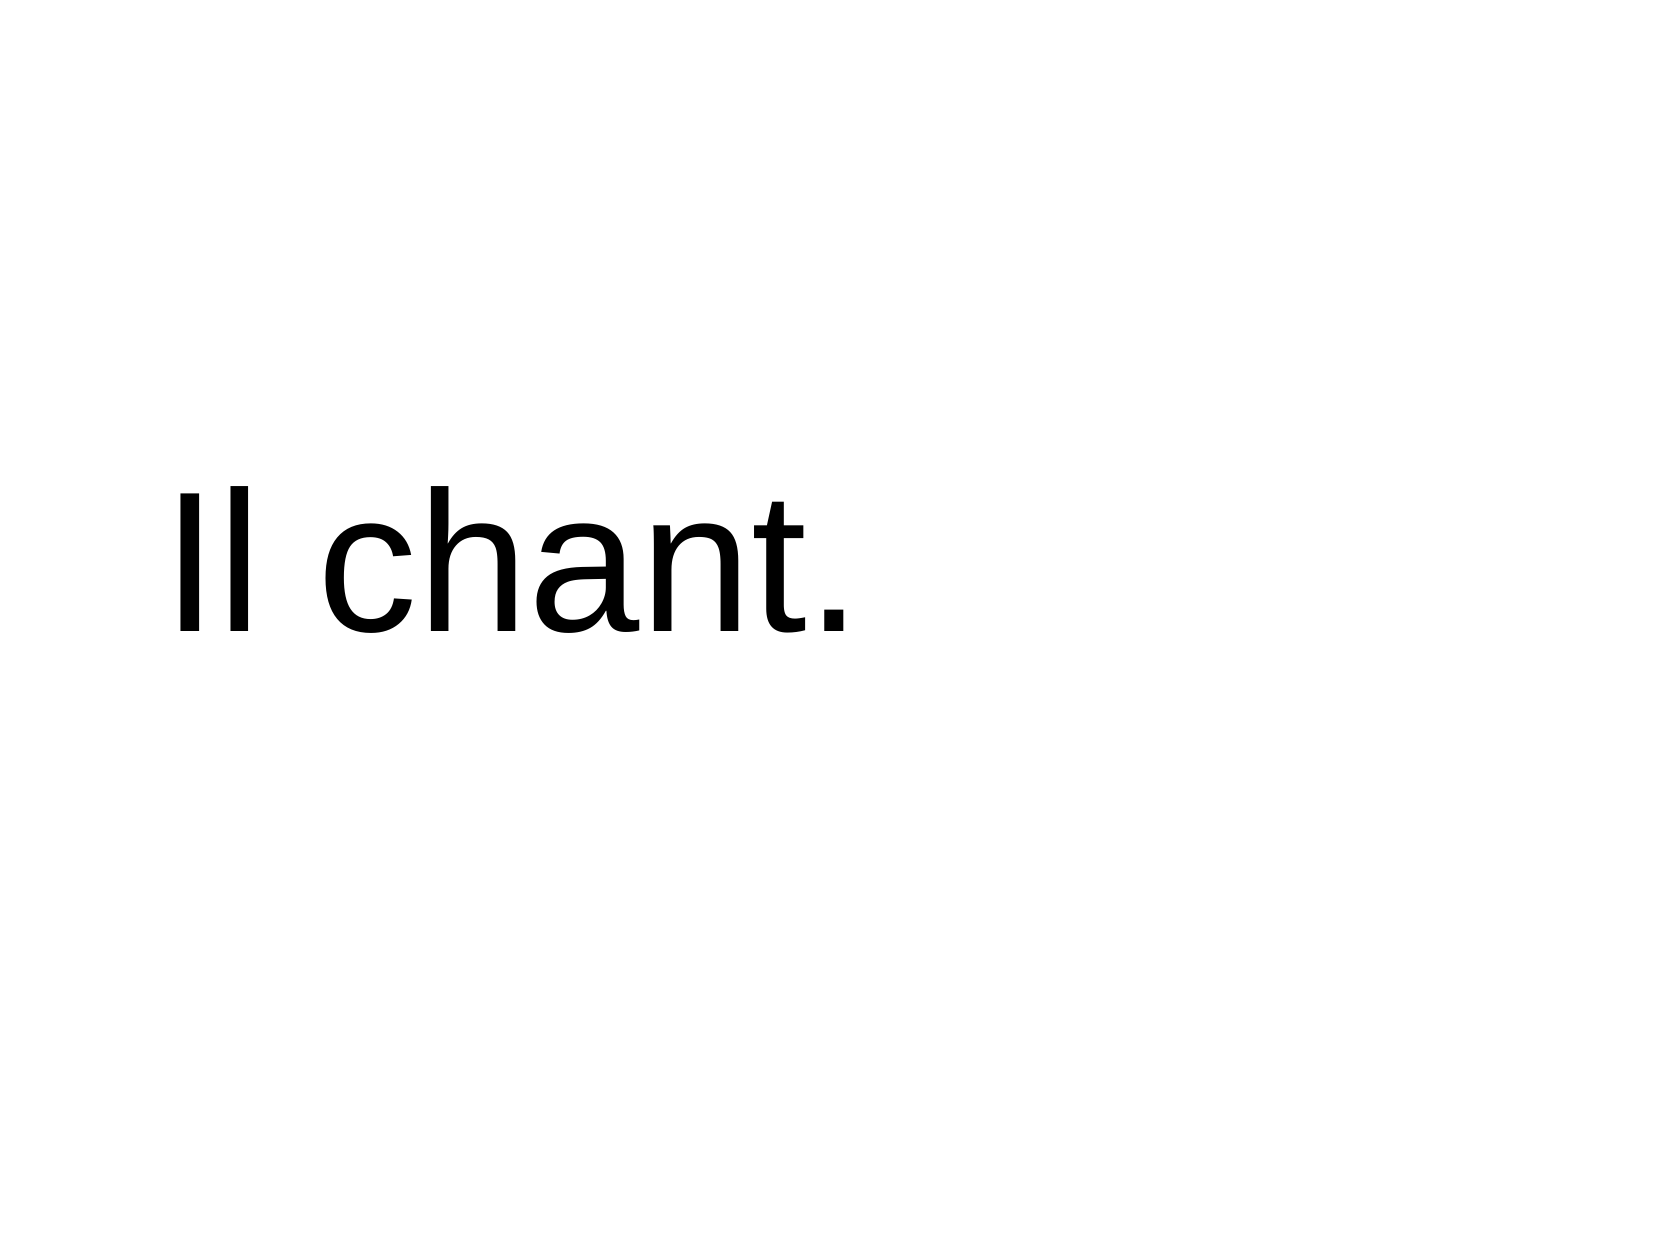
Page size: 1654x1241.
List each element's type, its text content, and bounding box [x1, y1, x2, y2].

text_box Il chant. [147, 442, 1418, 682]
